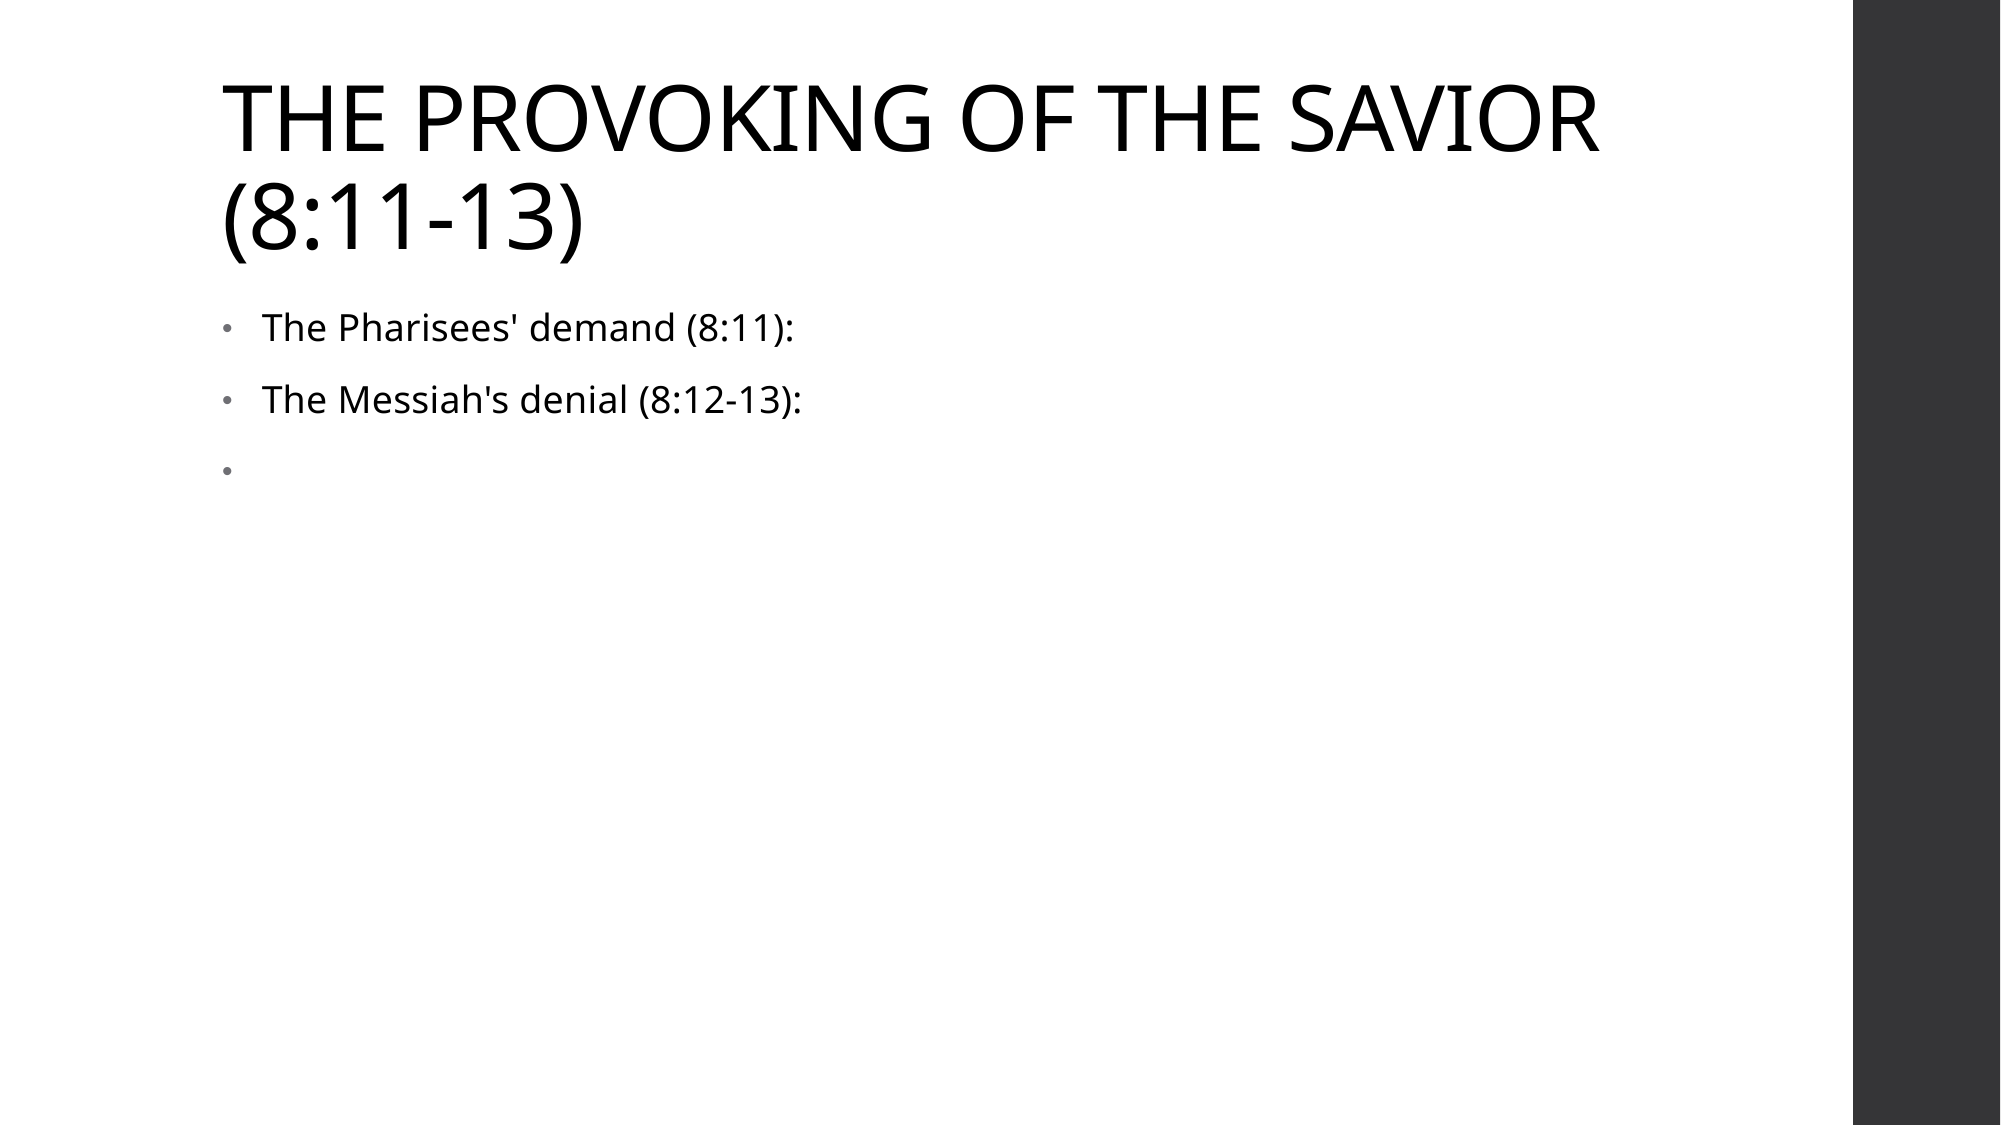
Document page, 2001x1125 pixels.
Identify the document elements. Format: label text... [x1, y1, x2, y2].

list The Pharisees' demand (8:11): The Messiah's denial (8:12-13): [206, 299, 1617, 1014]
title THE PROVOKING OF THE SAVIOR (8:11-13) [206, 60, 1797, 278]
